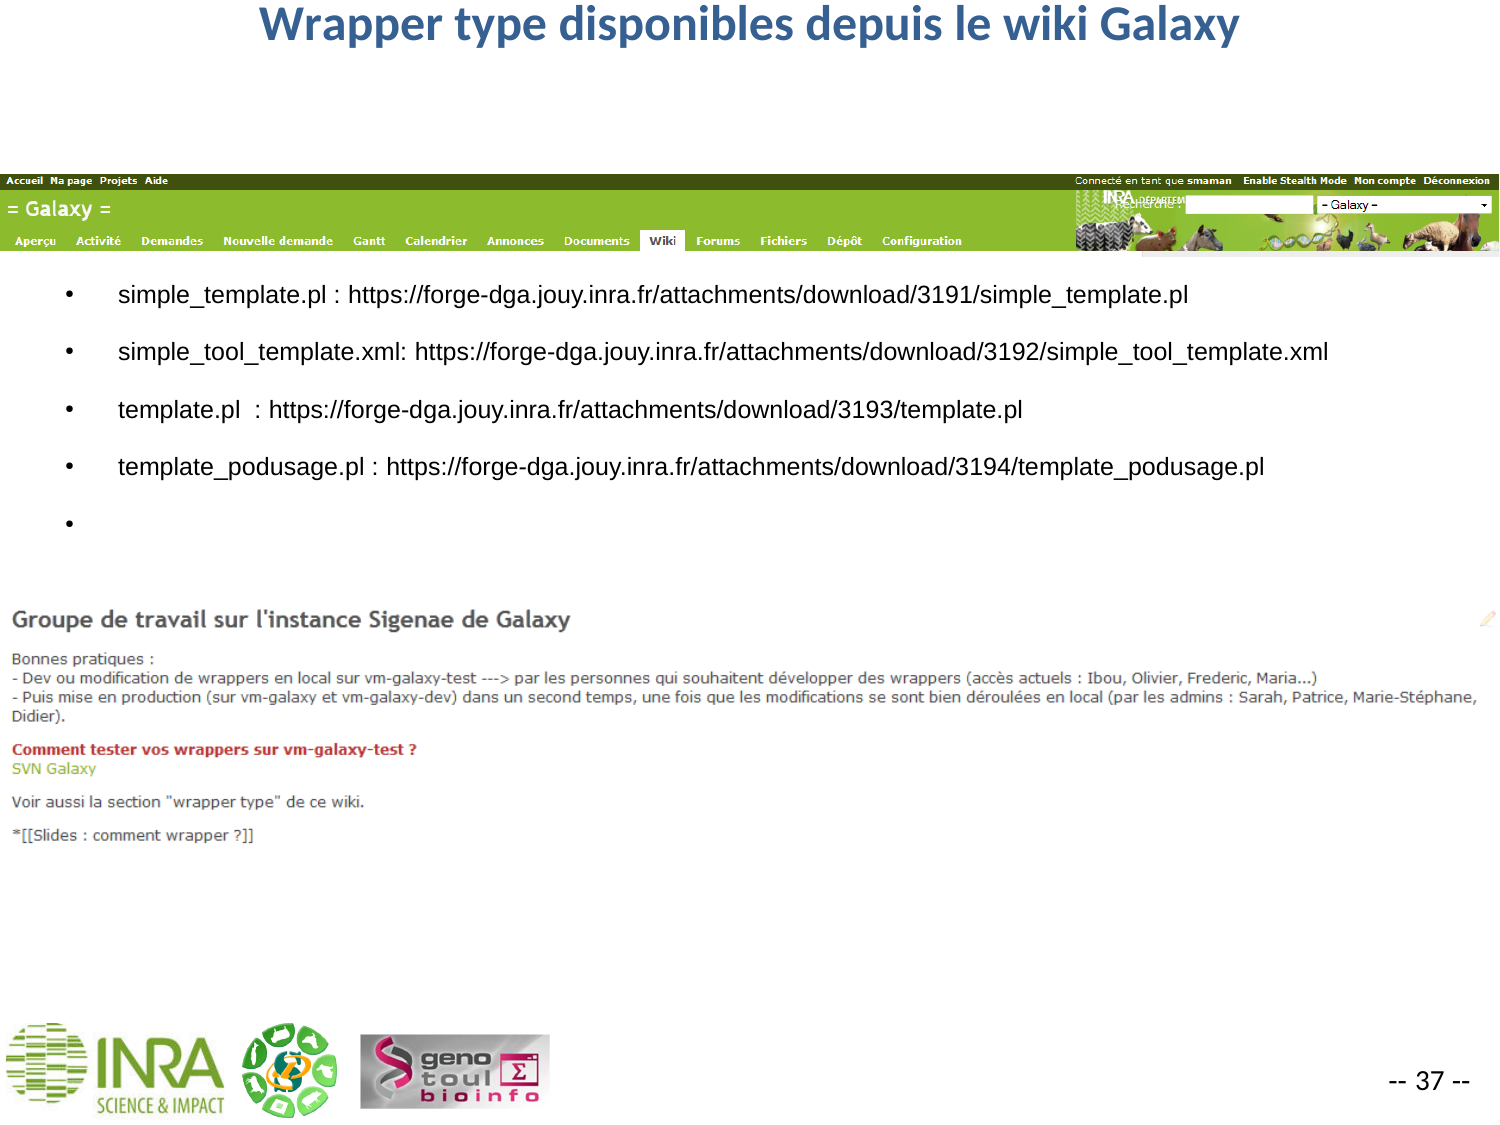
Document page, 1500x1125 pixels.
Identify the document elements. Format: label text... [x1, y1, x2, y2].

list simple_template.pl : https://forge-dga.jouy.inra.fr/attachments/download/3191/simple_template.pl simple_tool_template.xml: https://forge-dga.jouy.inra.fr/attachments/download/3192/simple_tool_template.xml template.pl : https://forge-dga.jouy.inra.fr/attachments/download/3193/template.pl template_podusage.pl : https://forge-dga.jouy.inra.fr/attachments/download/3194/template_podusage.pl [29, 280, 1436, 517]
picture [0, 174, 1500, 257]
picture [0, 587, 1500, 858]
text_box Wrapper type disponibles depuis le wiki Galaxy [0, 0, 1500, 73]
